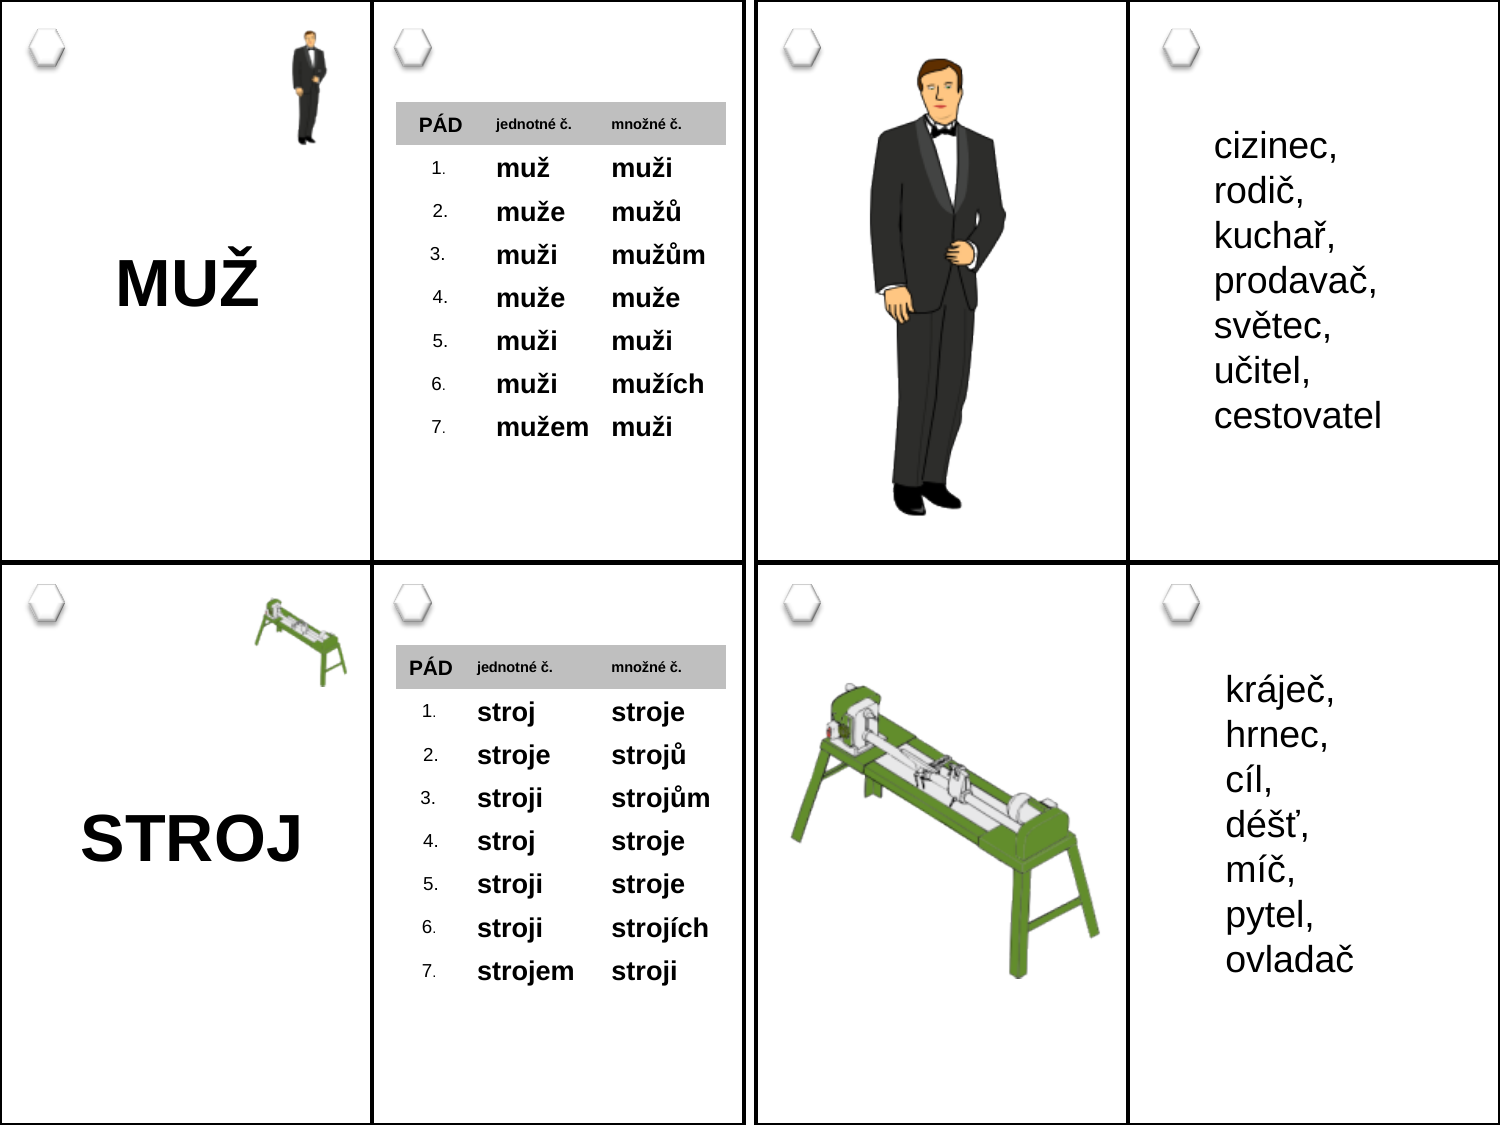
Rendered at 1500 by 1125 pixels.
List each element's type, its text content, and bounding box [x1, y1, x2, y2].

table_cell stroji [601, 948, 726, 991]
table_cell 4. [396, 818, 466, 862]
table_cell muži [486, 318, 601, 361]
table_cell stroj [466, 689, 601, 732]
table_header jednotné č. [466, 645, 601, 689]
table_cell muži [601, 404, 726, 448]
picture [774, 579, 830, 635]
table_cell stroje [601, 818, 726, 862]
table_cell stroji [466, 905, 601, 948]
table_cell muži [601, 318, 726, 361]
table_cell 2. [396, 189, 486, 232]
table_cell strojů [601, 732, 726, 775]
table_cell 7. [396, 948, 466, 991]
table_cell 3. [396, 775, 466, 818]
table_cell stroje [601, 862, 726, 905]
picture [856, 54, 1030, 524]
table_cell stroji [466, 862, 601, 905]
text_box cizinec, rodič, kuchař, prodavač, světec, učitel, cestovatel [1198, 113, 1400, 489]
table_cell 4. [396, 275, 486, 318]
table_cell muže [486, 189, 601, 232]
table_header jednotné č. [486, 102, 601, 145]
picture [1153, 24, 1209, 79]
table_cell 5. [396, 862, 466, 905]
table_cell muži [486, 361, 601, 404]
table_header množné č. [601, 102, 726, 145]
picture [774, 24, 830, 79]
table_cell stroje [466, 732, 601, 775]
table_header PÁD [396, 645, 466, 689]
table_cell 5. [396, 318, 486, 361]
table_cell muže [486, 275, 601, 318]
table_cell muže [601, 275, 726, 318]
picture [1153, 579, 1209, 635]
picture [19, 579, 74, 635]
table_cell mužem [486, 404, 601, 448]
table_cell mužích [601, 361, 726, 404]
table_cell strojích [601, 905, 726, 948]
table_cell 1. [396, 145, 486, 189]
picture [19, 24, 74, 79]
table_cell 6. [396, 361, 486, 404]
picture [289, 30, 333, 147]
text_box kráječ, hrnec, cíl, déšť, míč, pytel, ovladač [1210, 656, 1377, 1078]
table_header množné č. [601, 645, 726, 689]
text_box STROJ [66, 786, 319, 883]
table_cell 7. [396, 404, 486, 448]
picture [785, 680, 1105, 979]
table_cell muži [601, 145, 726, 189]
table_header PÁD [396, 102, 486, 145]
table_cell 1. [396, 689, 466, 732]
table_cell stroje [601, 689, 726, 732]
table_cell 2. [396, 732, 466, 775]
table_cell strojem [466, 948, 601, 991]
table_cell muž [486, 145, 601, 189]
text_box [755, 0, 1500, 1125]
table_cell stroj [466, 818, 601, 862]
picture [253, 597, 349, 687]
table_cell stroji [466, 775, 601, 818]
text_box MUŽ [101, 231, 276, 328]
table_cell strojům [601, 775, 726, 818]
table_cell mužů [601, 189, 726, 232]
table_cell 6. [396, 905, 466, 948]
table_cell muži [486, 232, 601, 275]
picture [385, 579, 441, 635]
text_box [0, 0, 745, 1125]
table_cell 3. [396, 232, 486, 275]
table_cell mužům [601, 232, 726, 275]
picture [385, 24, 441, 79]
